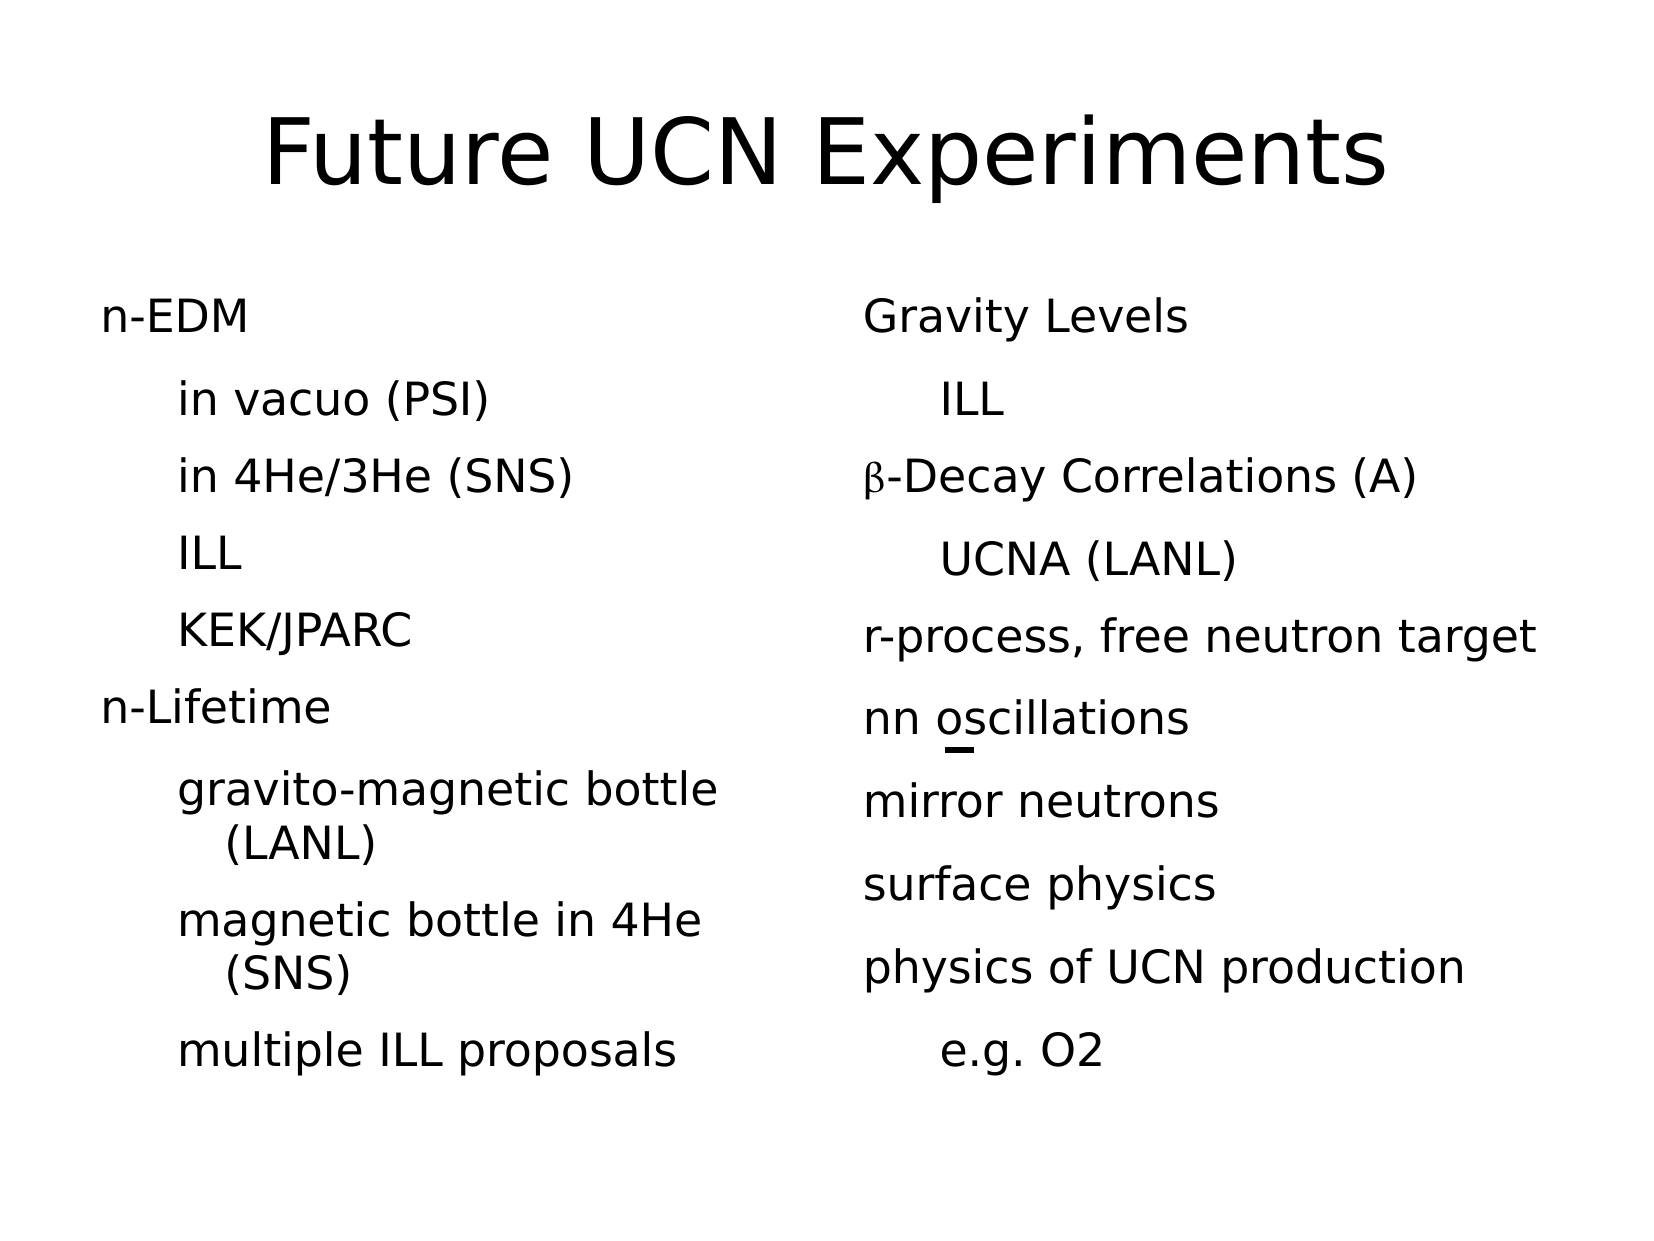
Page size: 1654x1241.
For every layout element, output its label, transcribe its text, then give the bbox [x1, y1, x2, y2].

list n-EDM in vacuo (PSI) in 4He/3He (SNS) ILL KEK/JPARC n-Lifetime gravito-magnetic bottle (LANL) magnetic bottle in 4He (SNS) multiple ILL proposals [82, 290, 809, 1109]
list Gravity Levels ILL -Decay Correlations (A) UCNA (LANL) r-process, free neutron target nn oscillations mirror neutrons surface physics physics of UCN production e.g. O2 [845, 290, 1572, 1131]
title Future UCN Experiments [82, 49, 1571, 257]
